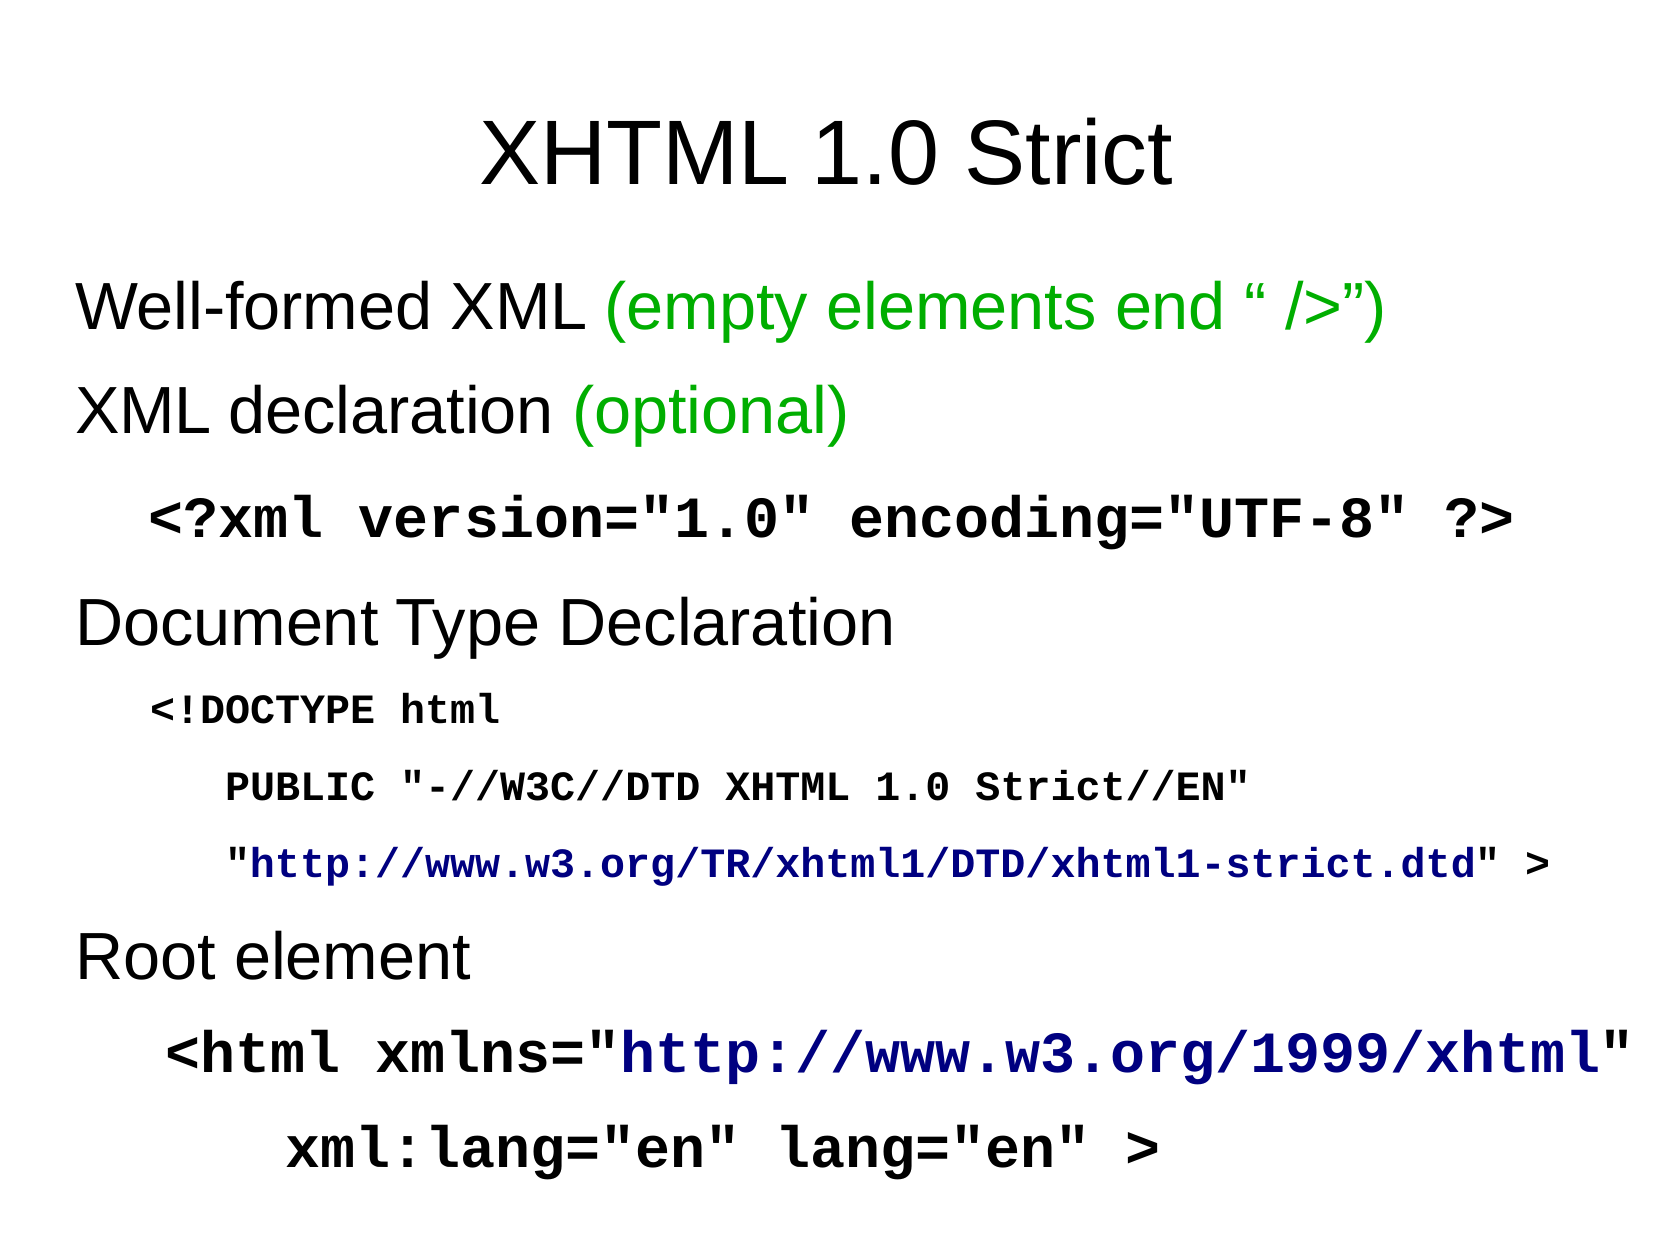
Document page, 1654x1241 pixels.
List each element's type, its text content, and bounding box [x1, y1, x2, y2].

title XHTML 1.0 Strict [82, 49, 1571, 257]
list Well-formed XML (empty elements end “ />”) XML declaration (optional) <?xml version="1.0" encoding="UTF-8" ?> Document Type Declaration <!DOCTYPE html PUBLIC "-//W3C//DTD XHTML 1.0 Strict//EN" "http://www.w3.org/TR/xhtml1/DTD/xhtml1-strict.dtd" > Root element <html xmlns="http://www.w3.org/1999/xhtml" xml:lang="en" lang="en" > [75, 269, 1654, 1188]
